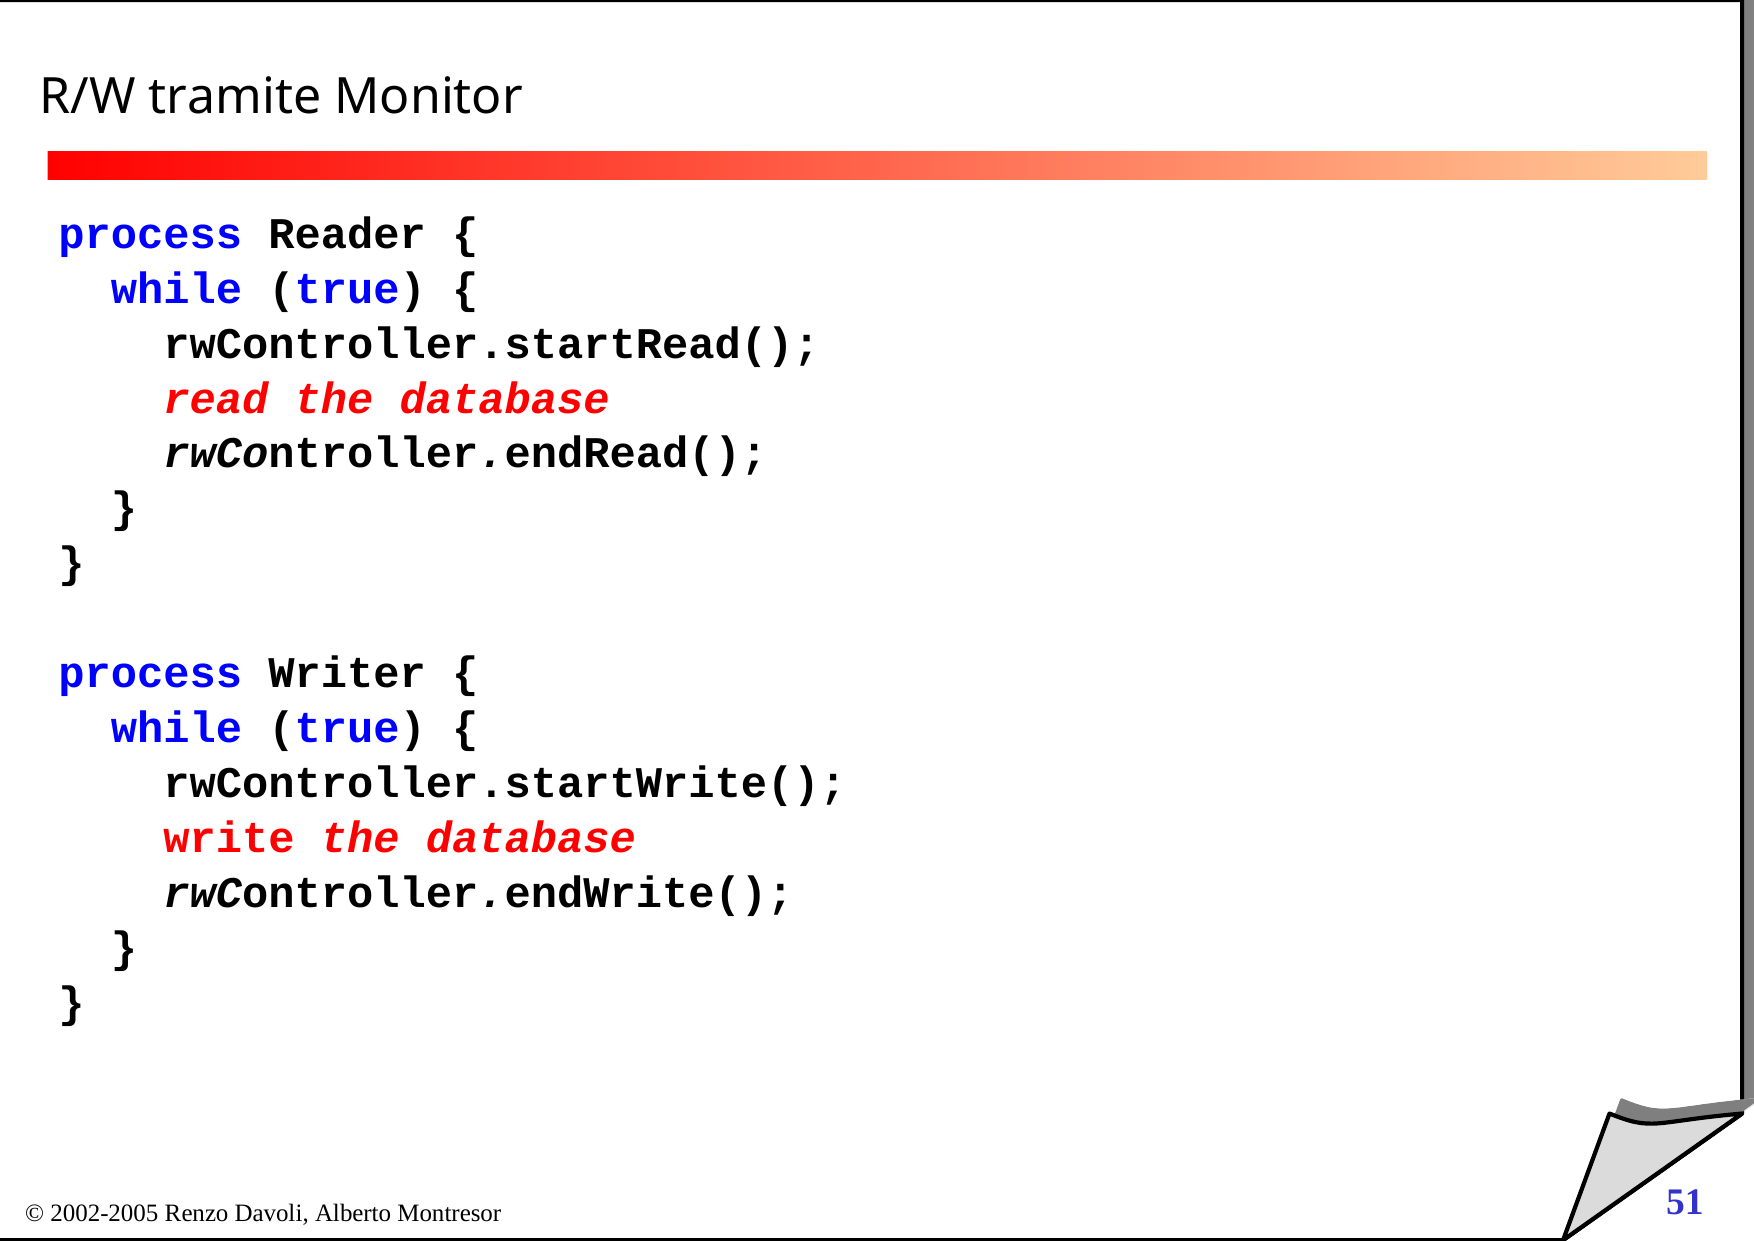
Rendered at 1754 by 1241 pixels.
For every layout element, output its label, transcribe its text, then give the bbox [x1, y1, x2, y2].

title R/W tramite Monitor [39, 49, 1713, 144]
list process Reader { while (true) { rwController.startRead(); read the database rwController.endRead(); } } process Writer { while (true) { rwController.startWrite(); write the database rwController.endWrite(); } } [58, 206, 1696, 1039]
